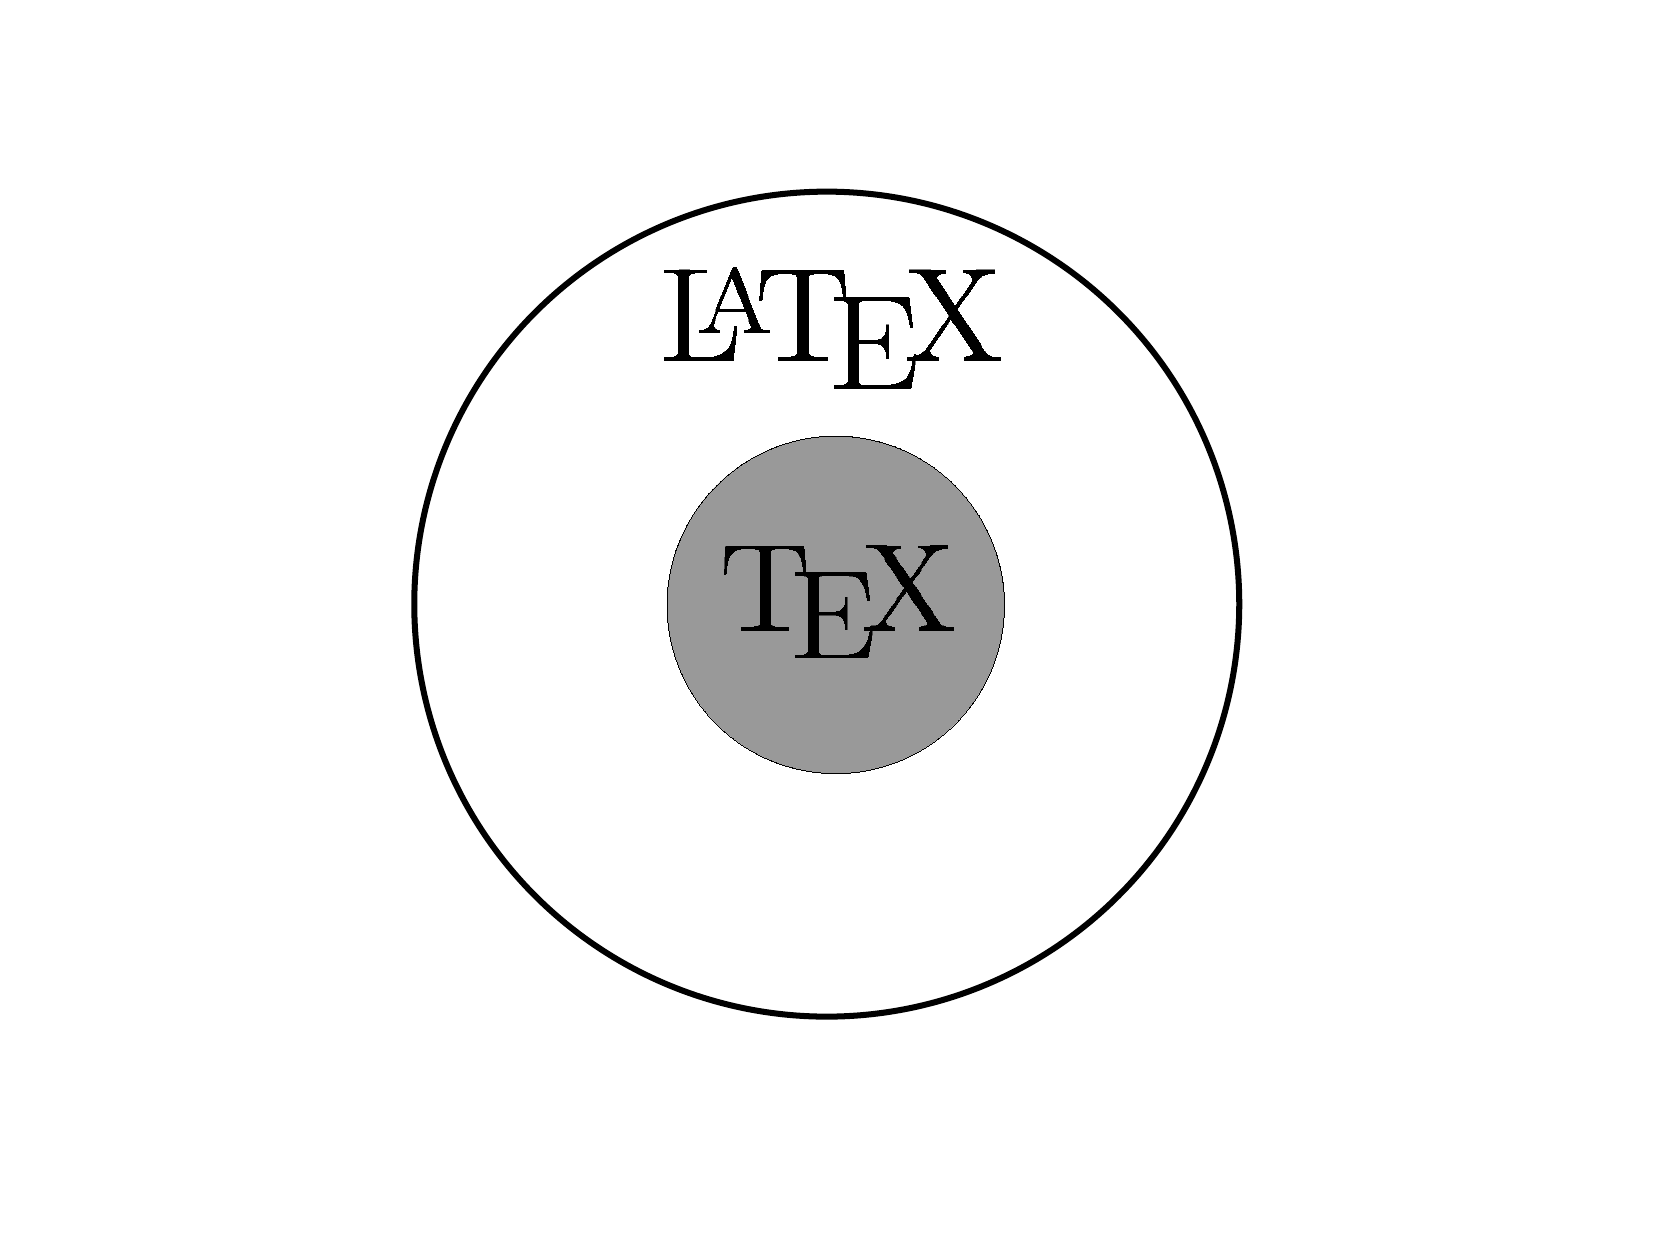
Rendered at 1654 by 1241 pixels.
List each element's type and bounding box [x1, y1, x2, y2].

picture [649, 242, 1015, 407]
text_box [414, 191, 1240, 1017]
picture [700, 527, 983, 676]
